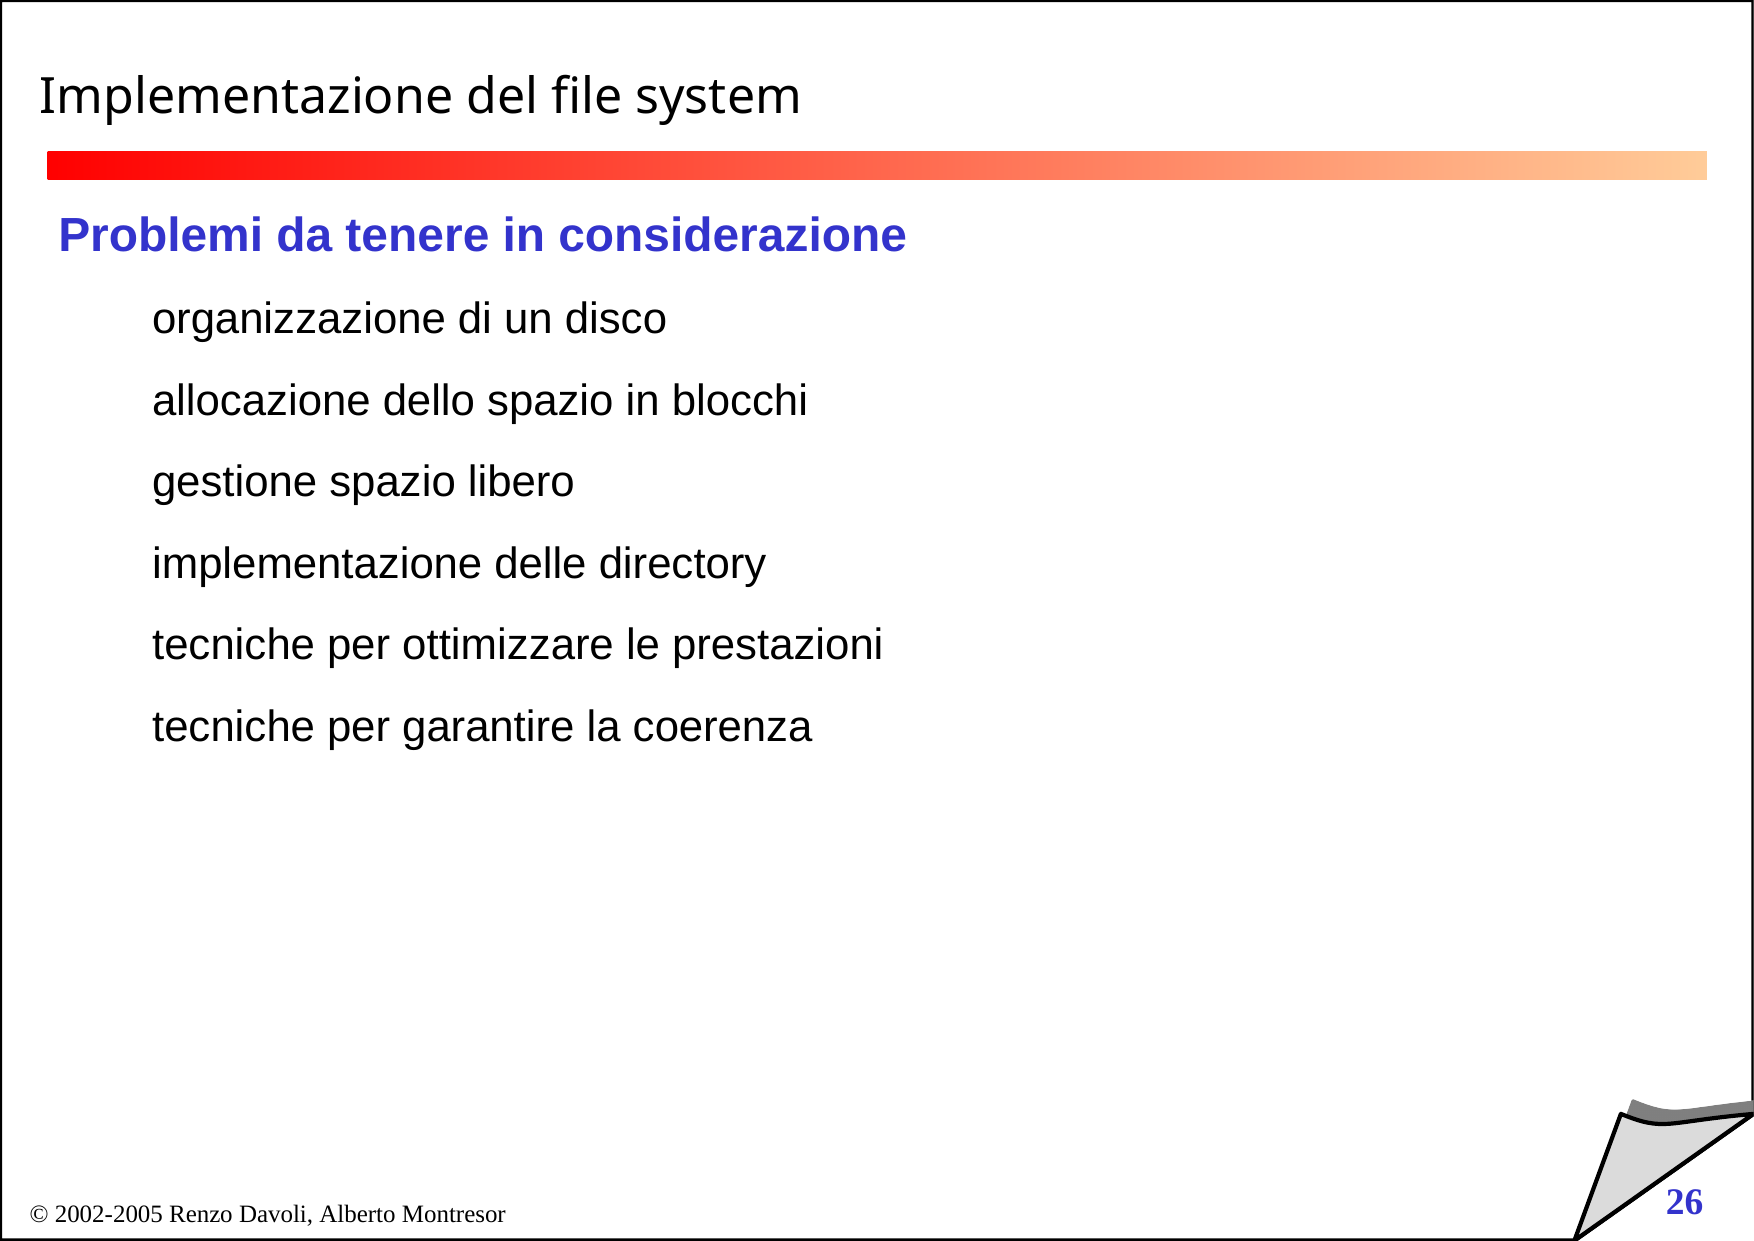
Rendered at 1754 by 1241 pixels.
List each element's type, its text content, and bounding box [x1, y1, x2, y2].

text_box Start [1469, 152, 1474, 179]
list Problemi da tenere in considerazione organizzazione di un disco allocazione dello spazio in blocchi gestione spazio libero implementazione delle directory tecniche per ottimizzare le prestazioni tecniche per garantire la coerenza [58, 206, 1695, 894]
title Implementazione del file system [40, 49, 1713, 144]
text_box 6-11 [1074, 152, 1078, 179]
